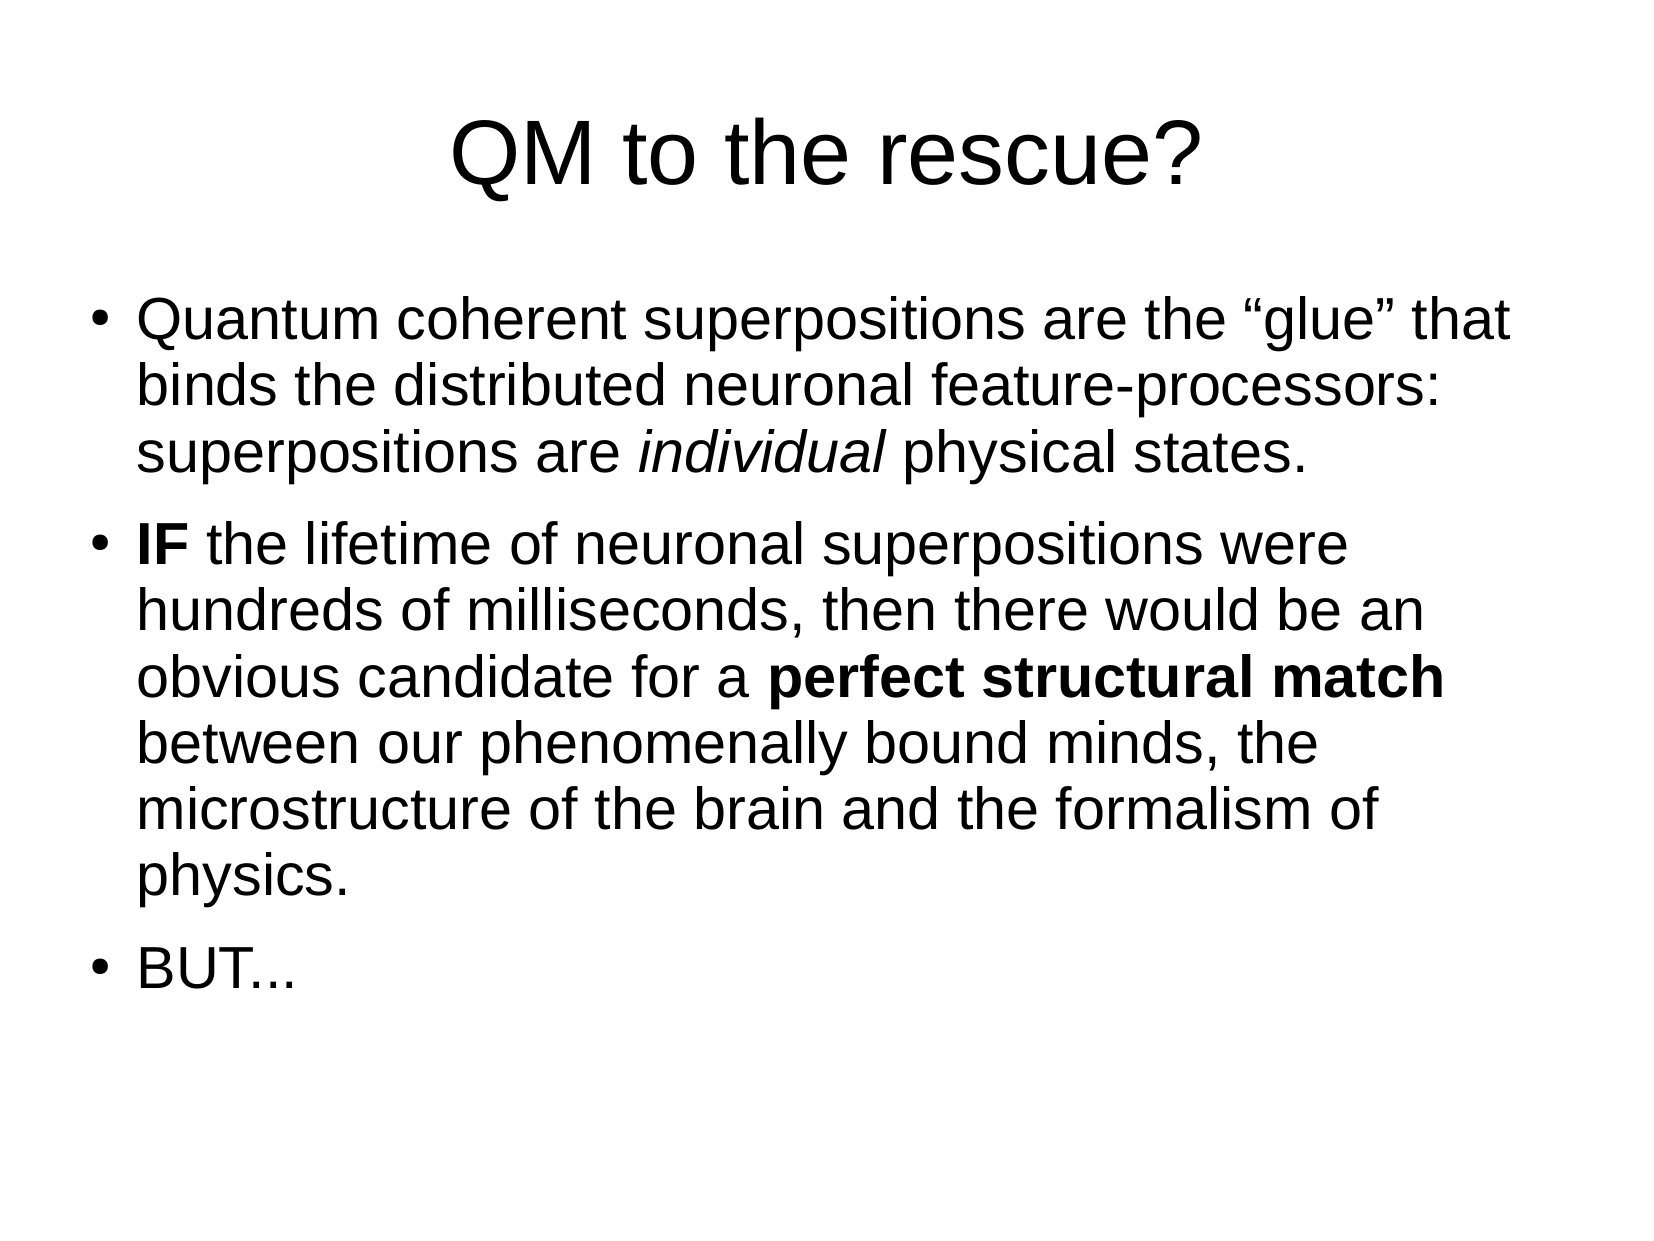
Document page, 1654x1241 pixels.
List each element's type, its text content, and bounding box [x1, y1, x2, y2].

list Quantum coherent superpositions are the “glue” that binds the distributed neuronal feature-processors: superpositions are individual physical states. IF the lifetime of neuronal superpositions were hundreds of milliseconds, then there would be an obvious candidate for a perfect structural match between our phenomenally bound minds, the microstructure of the brain and the formalism of physics. BUT... [73, 285, 1563, 1006]
title QM to the rescue? [82, 49, 1571, 257]
